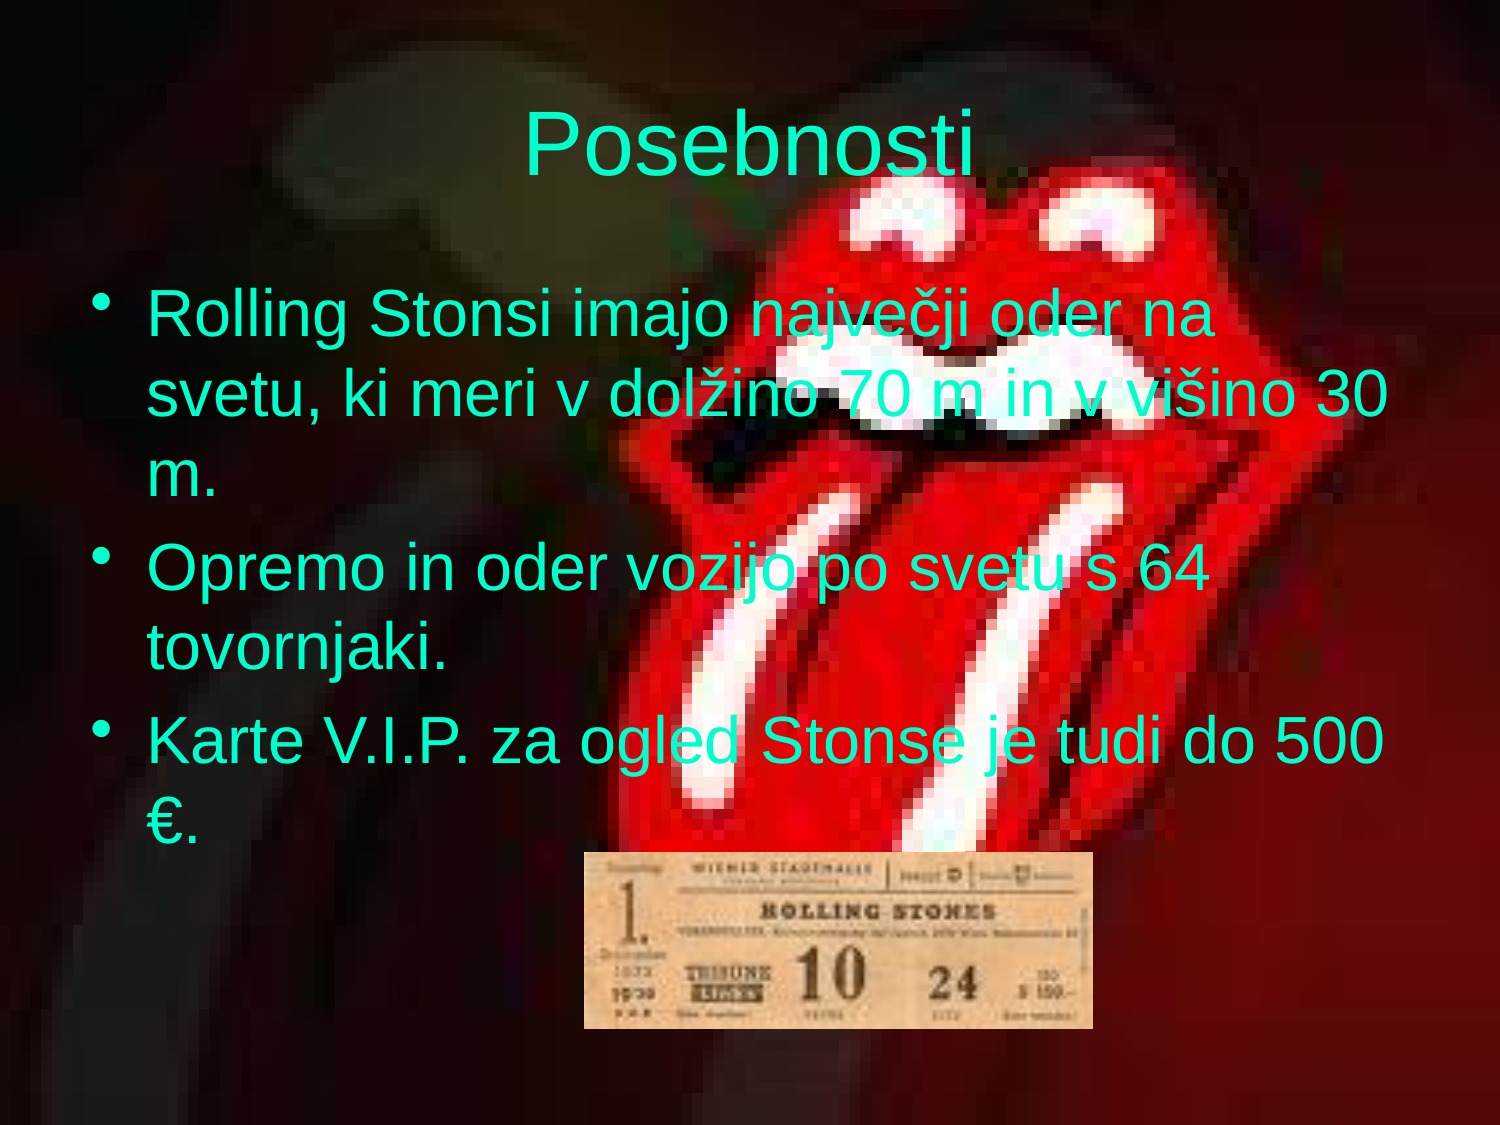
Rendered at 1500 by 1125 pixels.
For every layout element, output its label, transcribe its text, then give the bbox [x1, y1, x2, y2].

list Rolling Stonsi imajo največji oder na svetu, ki meri v dolžino 70 m in v višino 30 m. Opremo in oder vozijo po svetu s 64 tovornjaki. Karte V.I.P. za ogled Stonse je tudi do 500 €. [75, 262, 1425, 1005]
title Posebnosti [75, 45, 1425, 233]
picture [0, 0, 1500, 1125]
